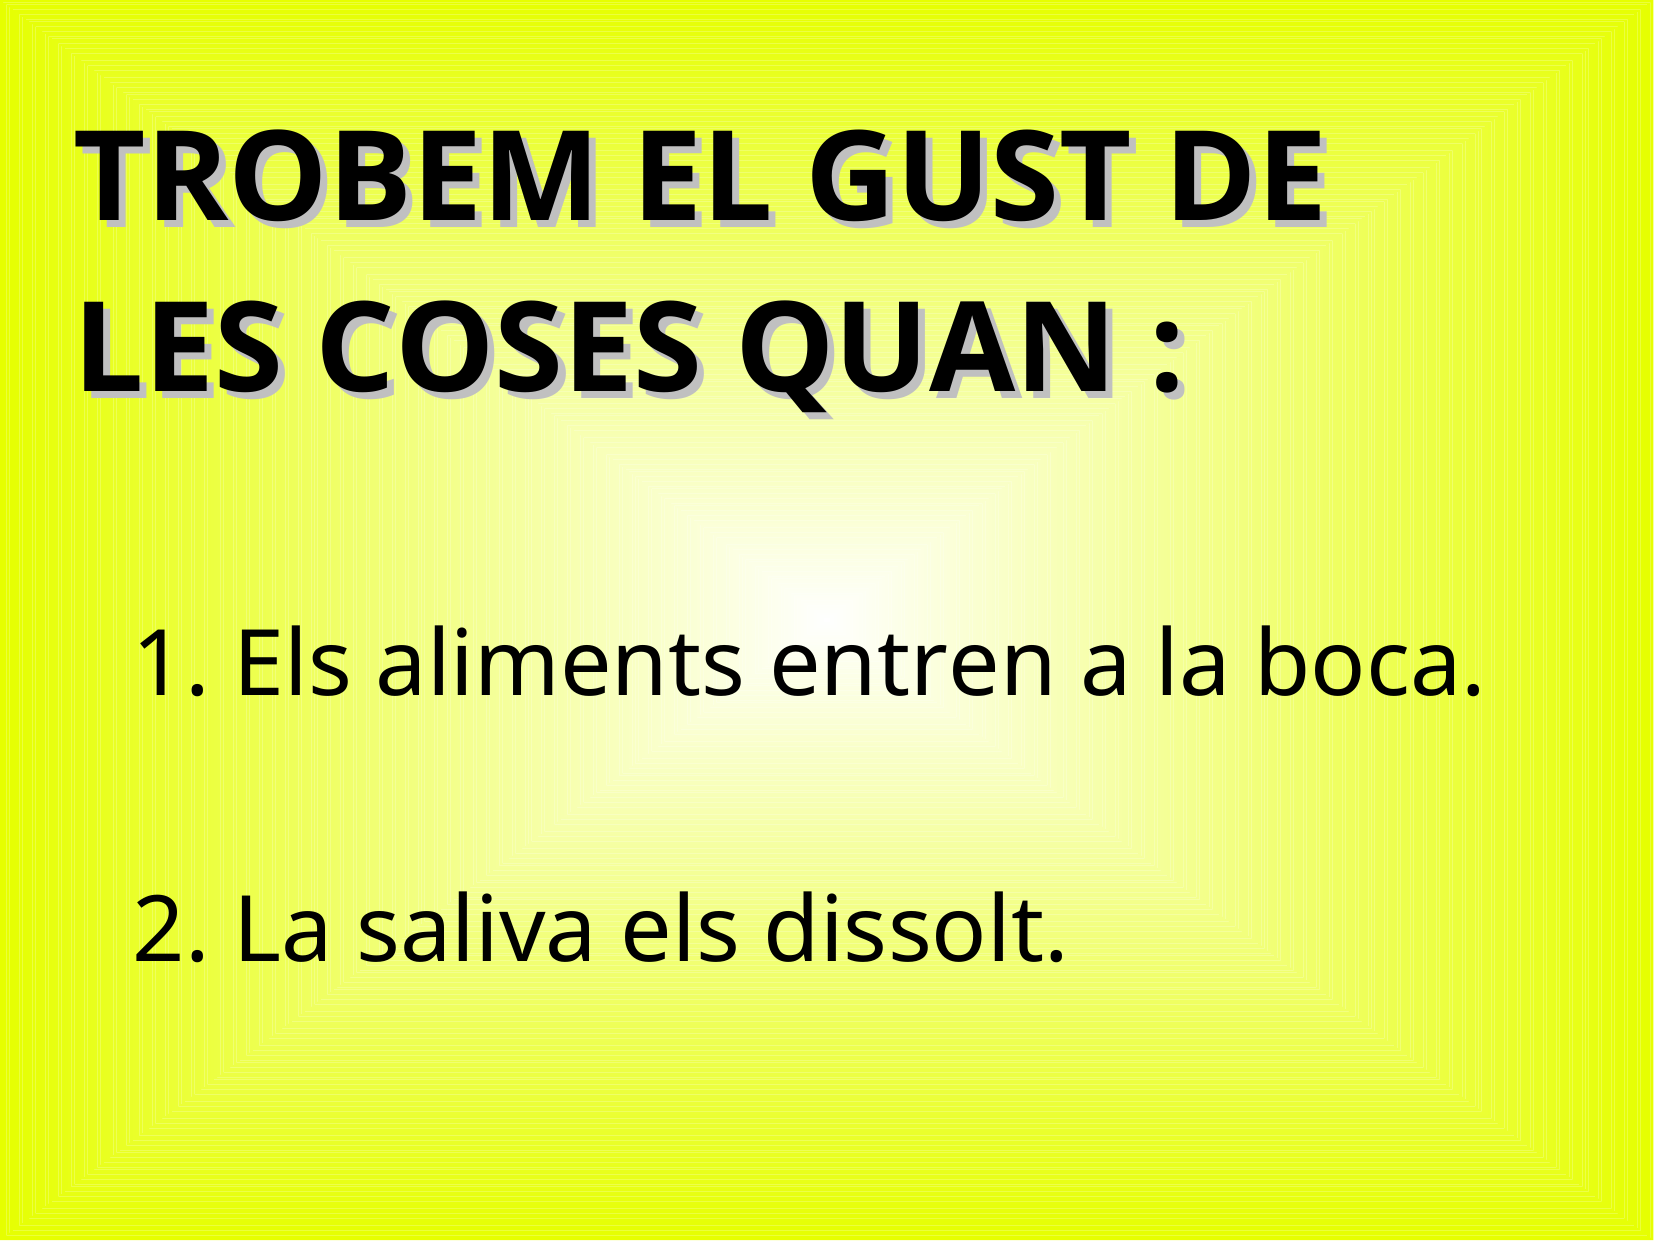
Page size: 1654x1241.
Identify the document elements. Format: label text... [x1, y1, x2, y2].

text_box TROBEM EL GUST DE LES COSES QUAN : [59, 79, 1537, 443]
text_box 1. Els aliments entren a la boca. [118, 590, 1483, 734]
text_box 2. La saliva els dissolt. [118, 856, 1098, 1004]
